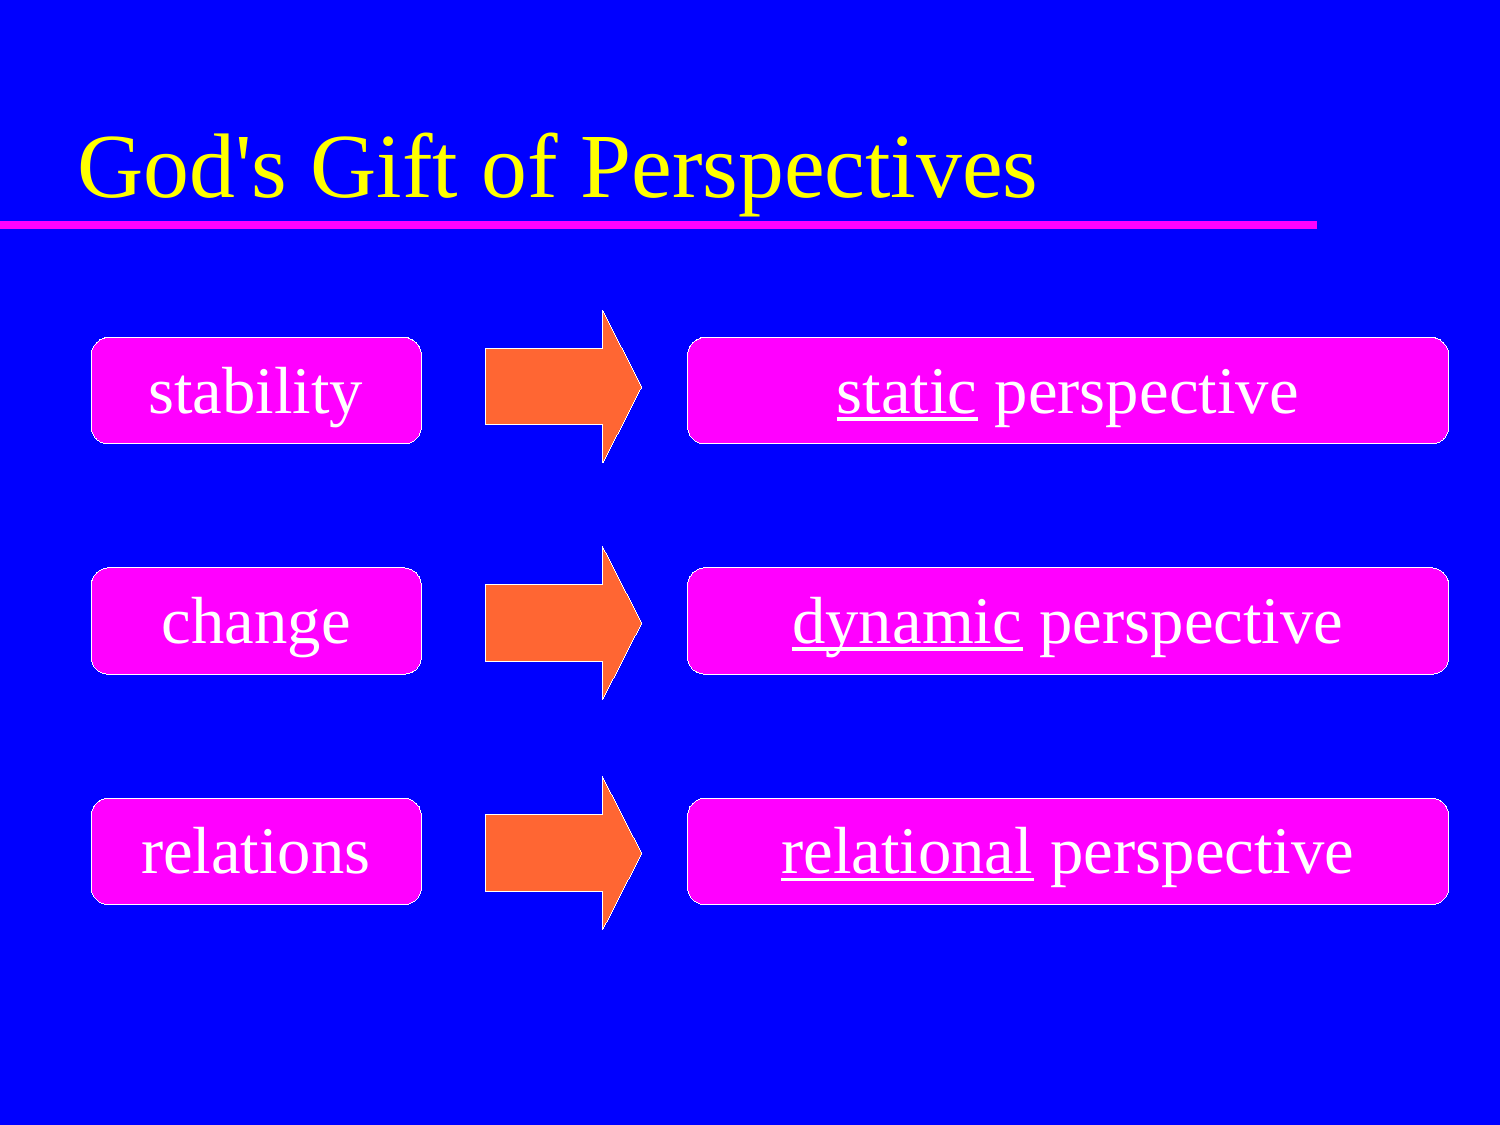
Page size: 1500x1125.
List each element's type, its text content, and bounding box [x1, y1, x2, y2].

text_box change [91, 567, 422, 675]
text_box [485, 310, 642, 463]
text_box stability [91, 337, 422, 444]
text_box relations [91, 798, 422, 905]
text_box [485, 546, 642, 700]
title God's Gift of Perspectives [62, 28, 1403, 225]
text_box [485, 776, 642, 930]
text_box dynamic perspective [687, 567, 1449, 675]
text_box relational perspective [687, 798, 1449, 905]
text_box static perspective [687, 337, 1449, 444]
